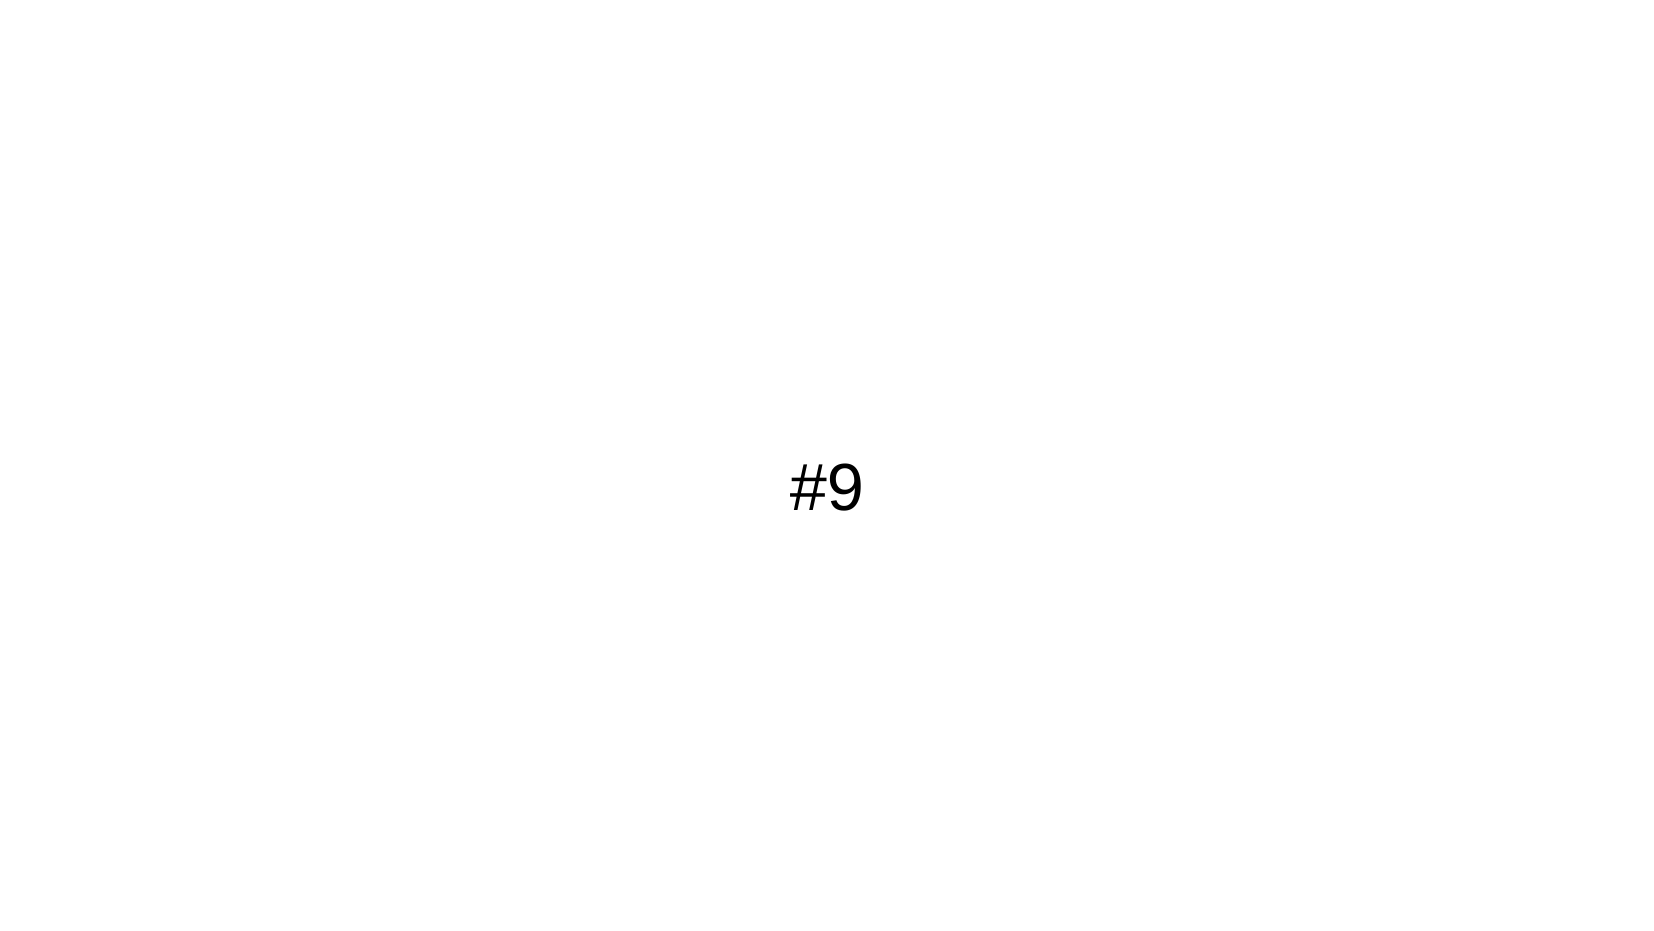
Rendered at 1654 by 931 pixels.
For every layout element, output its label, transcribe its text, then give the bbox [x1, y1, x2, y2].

subtitle #<number> [82, 217, 1571, 758]
